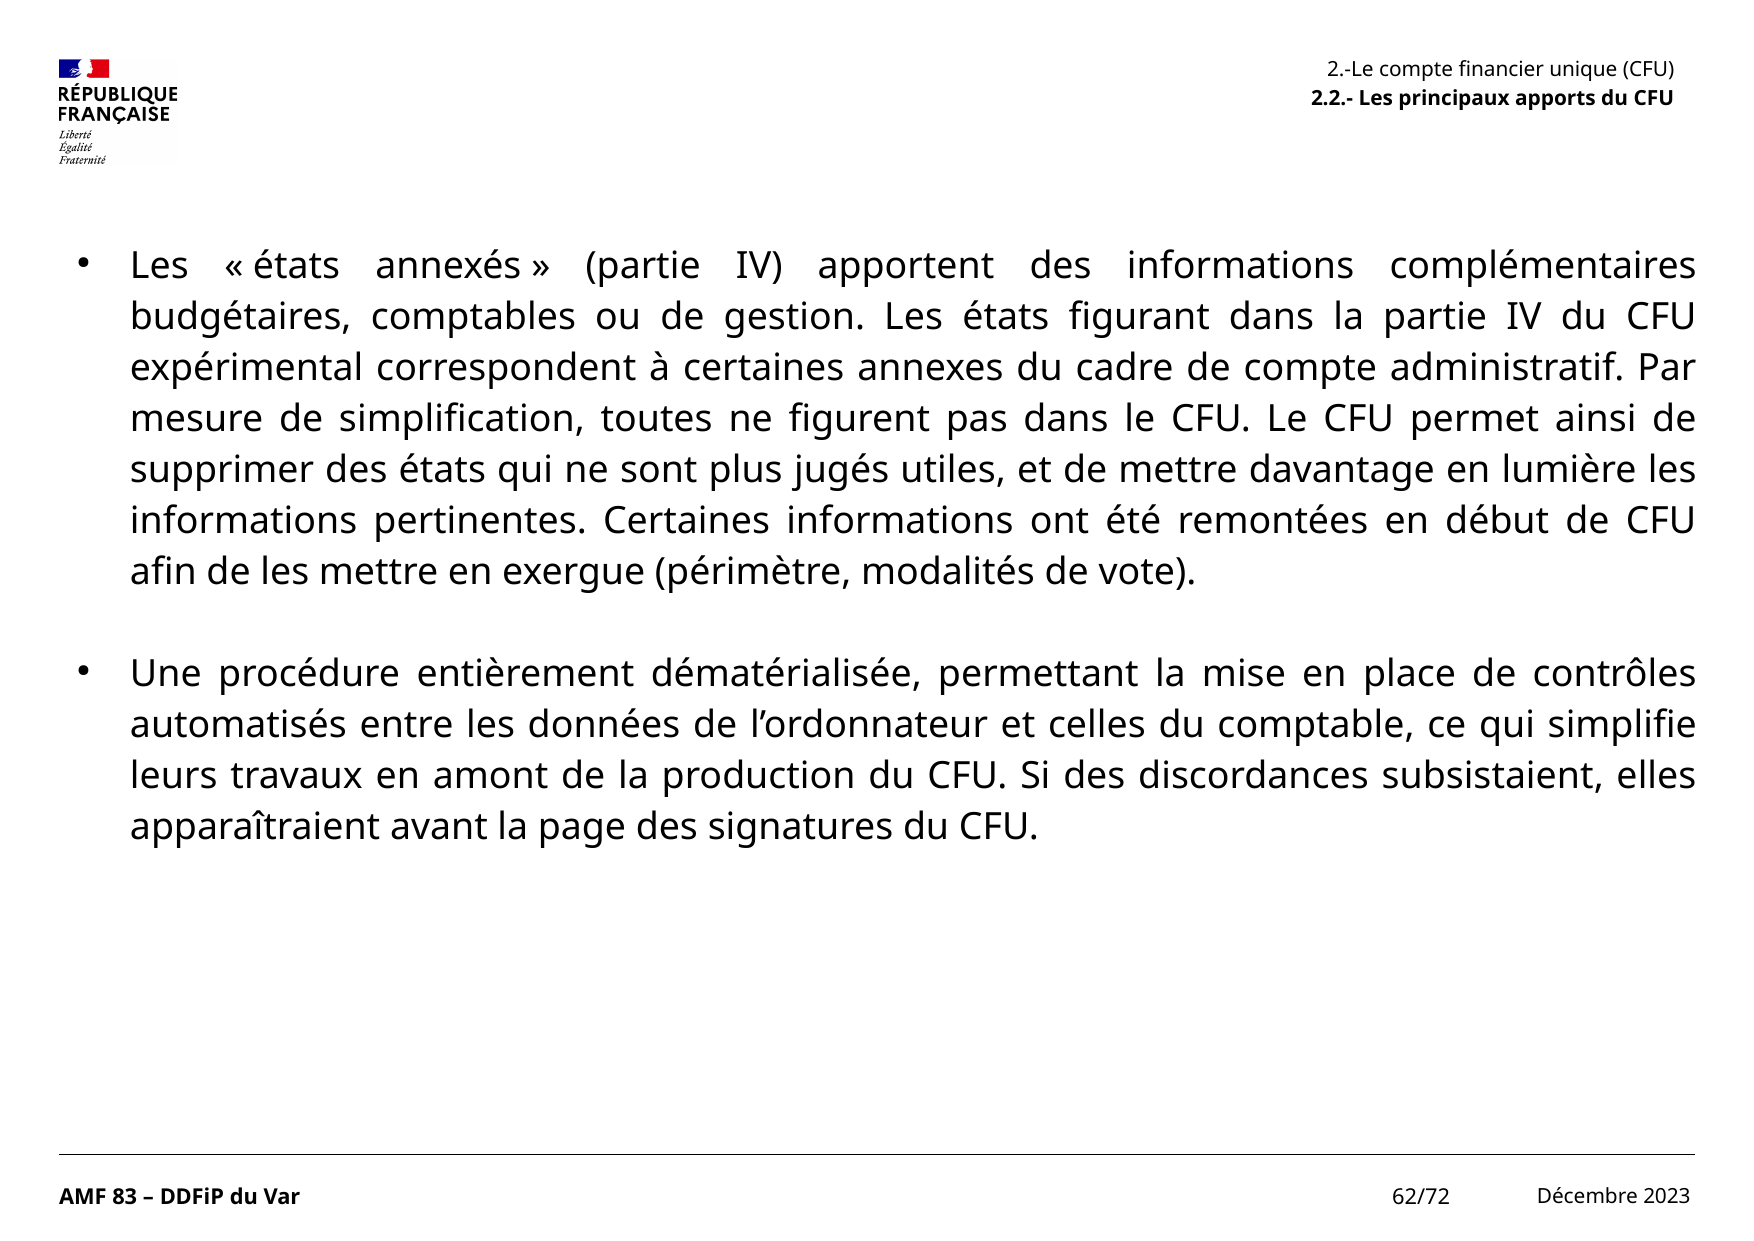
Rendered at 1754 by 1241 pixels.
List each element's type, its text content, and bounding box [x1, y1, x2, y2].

list Les « états annexés » (partie IV) apportent des informations complémentaires budgétaires, comptables ou de gestion. Les états figurant dans la partie IV du CFU expérimental correspondent à certaines annexes du cadre de compte administratif. Par mesure de simplification, toutes ne figurent pas dans le CFU. Le CFU permet ainsi de supprimer des états qui ne sont plus jugés utiles, et de mettre davantage en lumière les informations pertinentes. Certaines informations ont été remontées en début de CFU afin de les mettre en exergue (périmètre, modalités de vote). Une procédure entièrement dématérialisée, permettant la mise en place de contrôles automatisés entre les données de l’ordonnateur et celles du comptable, ce qui simplifie leurs travaux en amont de la production du CFU. Si des discordances subsistaient, elles apparaîtraient avant la page des signatures du CFU. [59, 36, 1699, 1016]
text_box 2.-Le compte financier unique (CFU) 2.2.- Les principaux apports du CFU [220, 47, 1689, 130]
